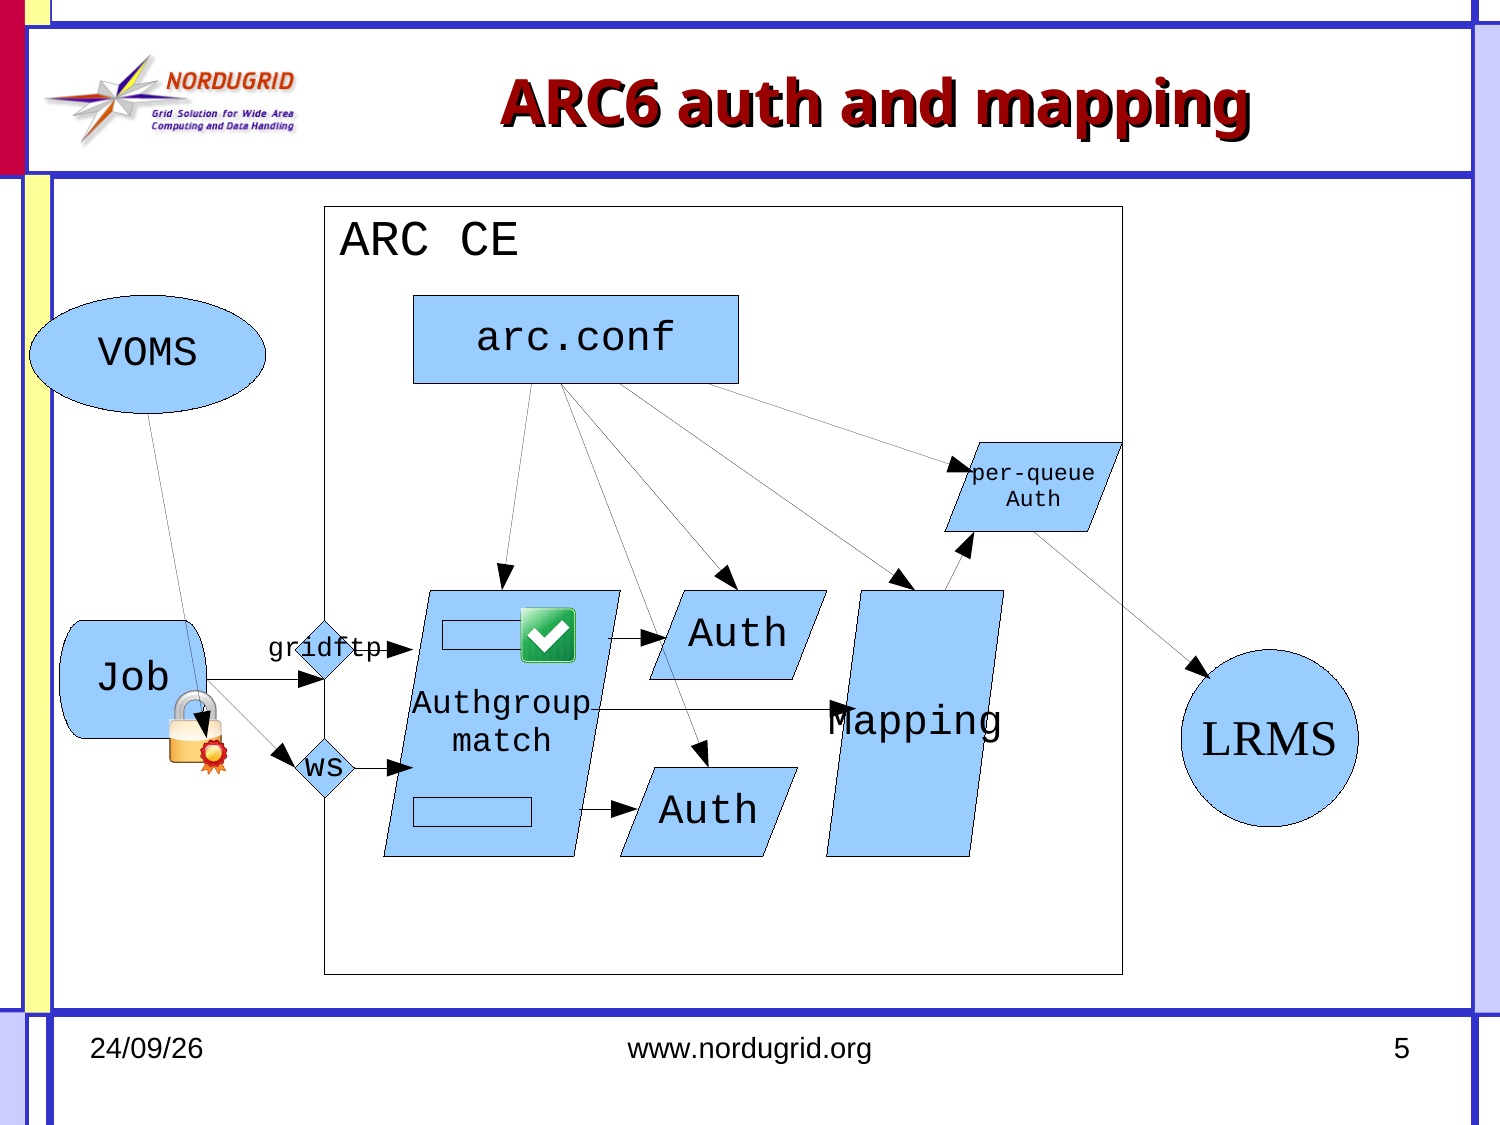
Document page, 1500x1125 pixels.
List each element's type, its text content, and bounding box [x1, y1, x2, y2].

text_box LRMS [1181, 649, 1359, 827]
text_box Mapping [826, 590, 1004, 857]
text_box VOMS [29, 295, 266, 414]
text_box Auth [662, 590, 827, 680]
text_box [324, 206, 1123, 768]
text_box Auth [620, 767, 798, 857]
picture [155, 686, 237, 777]
text_box [986, 714, 995, 731]
text_box [324, 532, 1123, 975]
text_box [600, 639, 685, 709]
picture [504, 592, 591, 680]
text_box Authgroup match [383, 590, 621, 857]
title ARC6 auth and mapping [324, 17, 1428, 183]
text_box ARC CE [324, 206, 535, 279]
text_box [583, 710, 707, 809]
text_box ws [295, 738, 355, 798]
picture [40, 49, 301, 148]
text_box per-queue Auth [944, 442, 1123, 532]
text_box Job [59, 620, 196, 739]
text_box Job [186, 620, 207, 686]
text_box [442, 620, 504, 650]
text_box [1036, 444, 1123, 605]
text_box Job [152, 670, 163, 686]
text_box [985, 730, 995, 740]
text_box gridftp [295, 620, 354, 679]
text_box [413, 797, 532, 827]
text_box [564, 389, 735, 637]
text_box [370, 643, 377, 650]
text_box Auth [649, 647, 674, 680]
